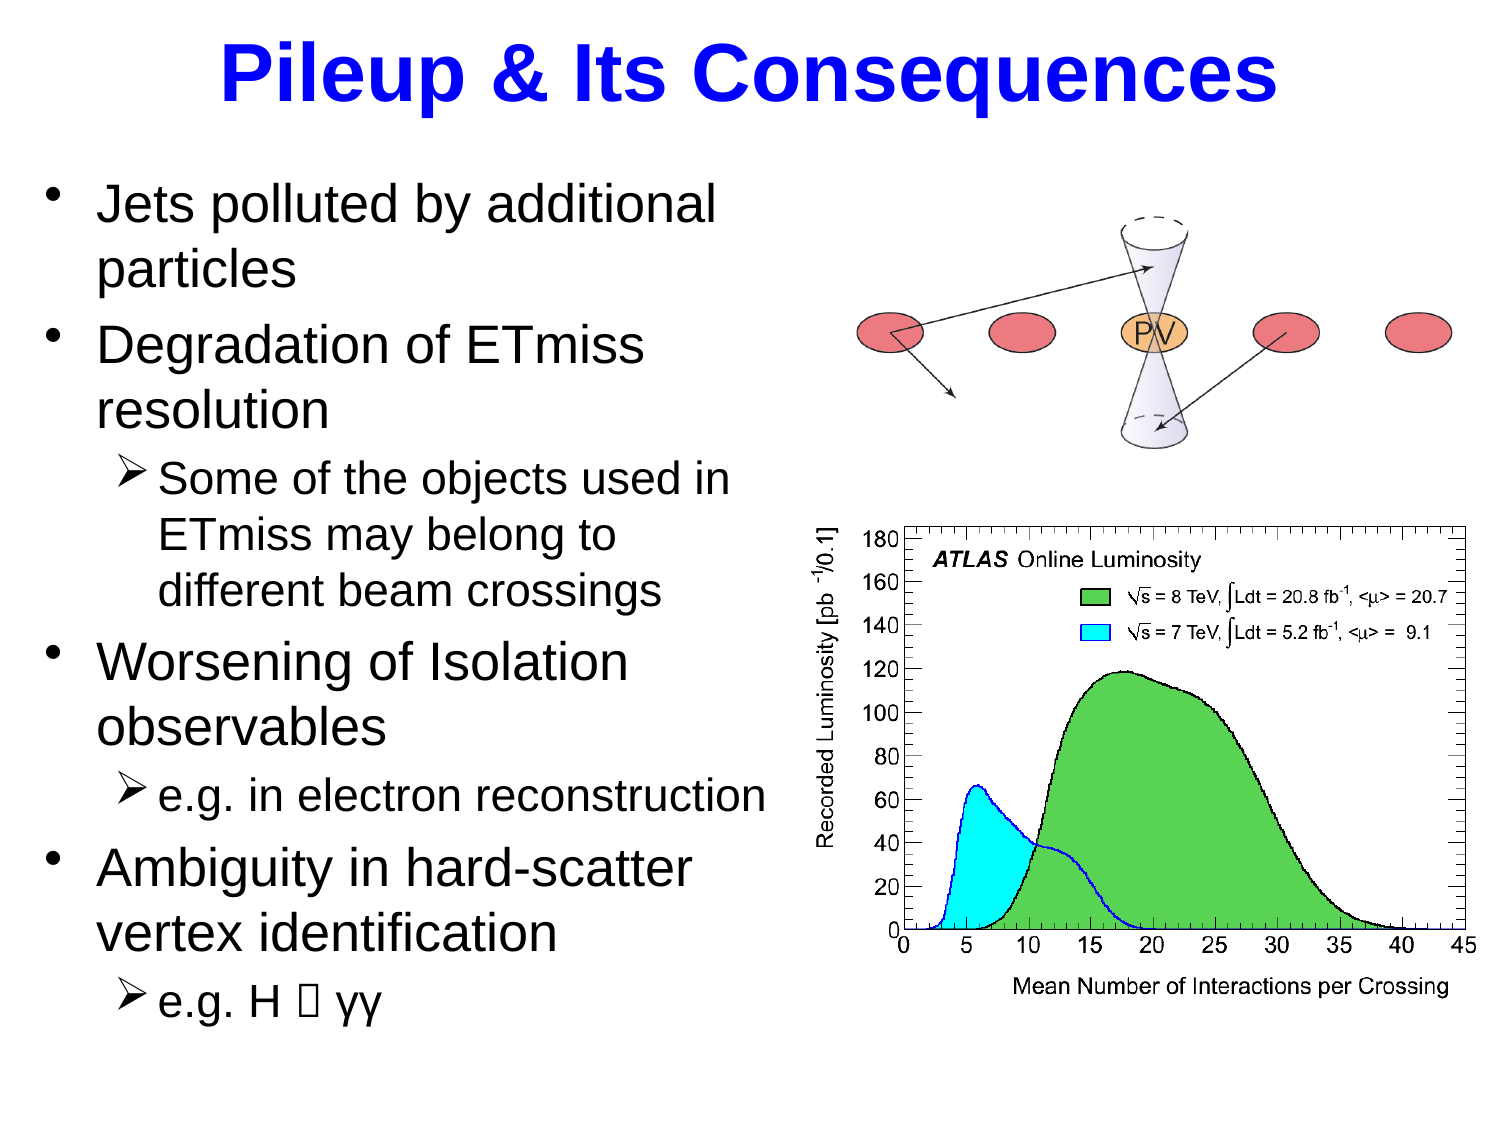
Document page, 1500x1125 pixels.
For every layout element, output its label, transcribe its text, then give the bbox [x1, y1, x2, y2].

title Pileup & Its Consequences [172, 0, 1328, 138]
picture [790, 501, 1500, 1011]
picture [845, 200, 1467, 453]
list Jets polluted by additional particles Degradation of ETmiss resolution Some of the objects used in ETmiss may belong to different beam crossings Worsening of Isolation observables e.g. in electron reconstruction Ambiguity in hard-scatter vertex identification e.g. H  γγ [29, 160, 785, 1073]
